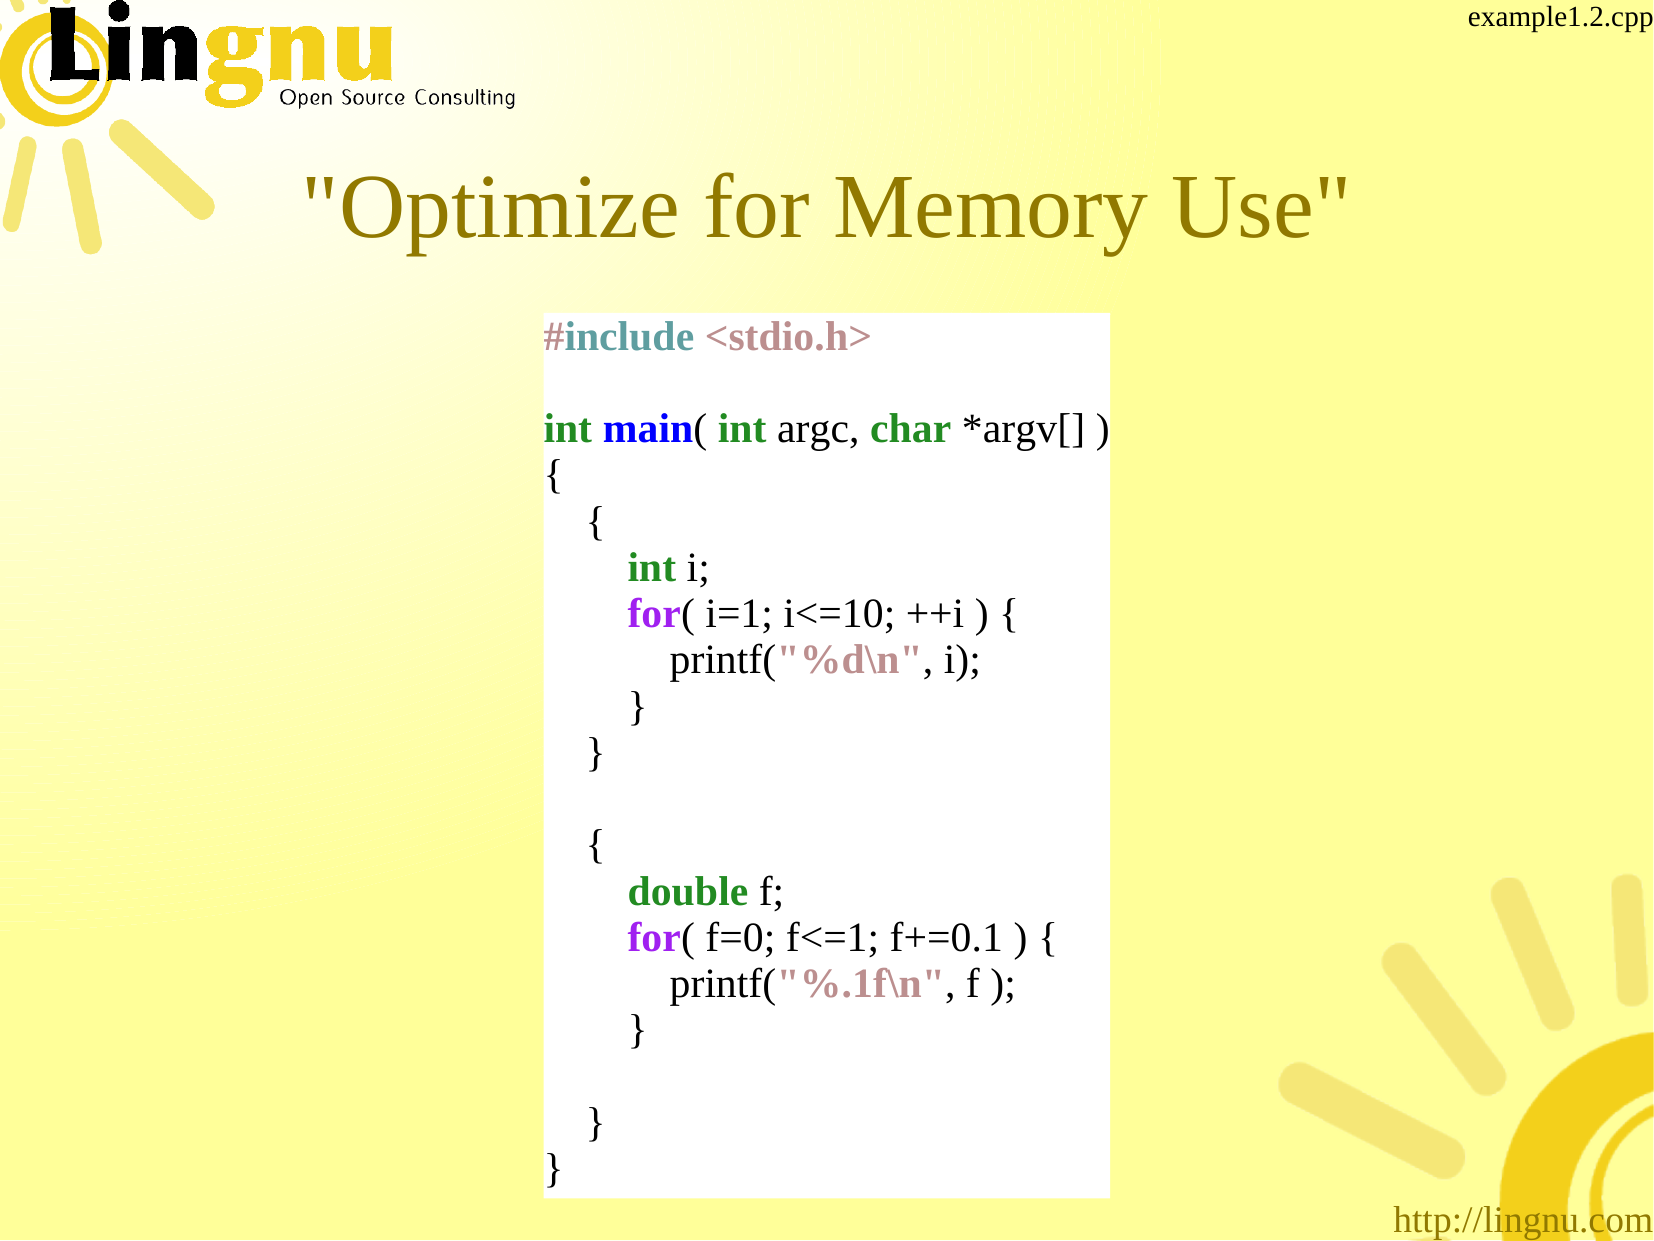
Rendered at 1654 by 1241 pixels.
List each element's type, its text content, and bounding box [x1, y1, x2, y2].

text_box #include <stdio.h> int main( int argc, char *argv[] ) { { int i; for( i=1; i<=10; ++i ) { printf("%d\n", i); } } { double f; for( f=0; f<=1; f+=0.1 ) { printf("%.1f\n", f ); } } } [543, 312, 1111, 1199]
picture [1256, 871, 1654, 1241]
text_box example1.2.cpp [1467, 0, 1654, 33]
title "Optimize for Memory Use" [121, 102, 1534, 311]
picture [0, 0, 516, 256]
